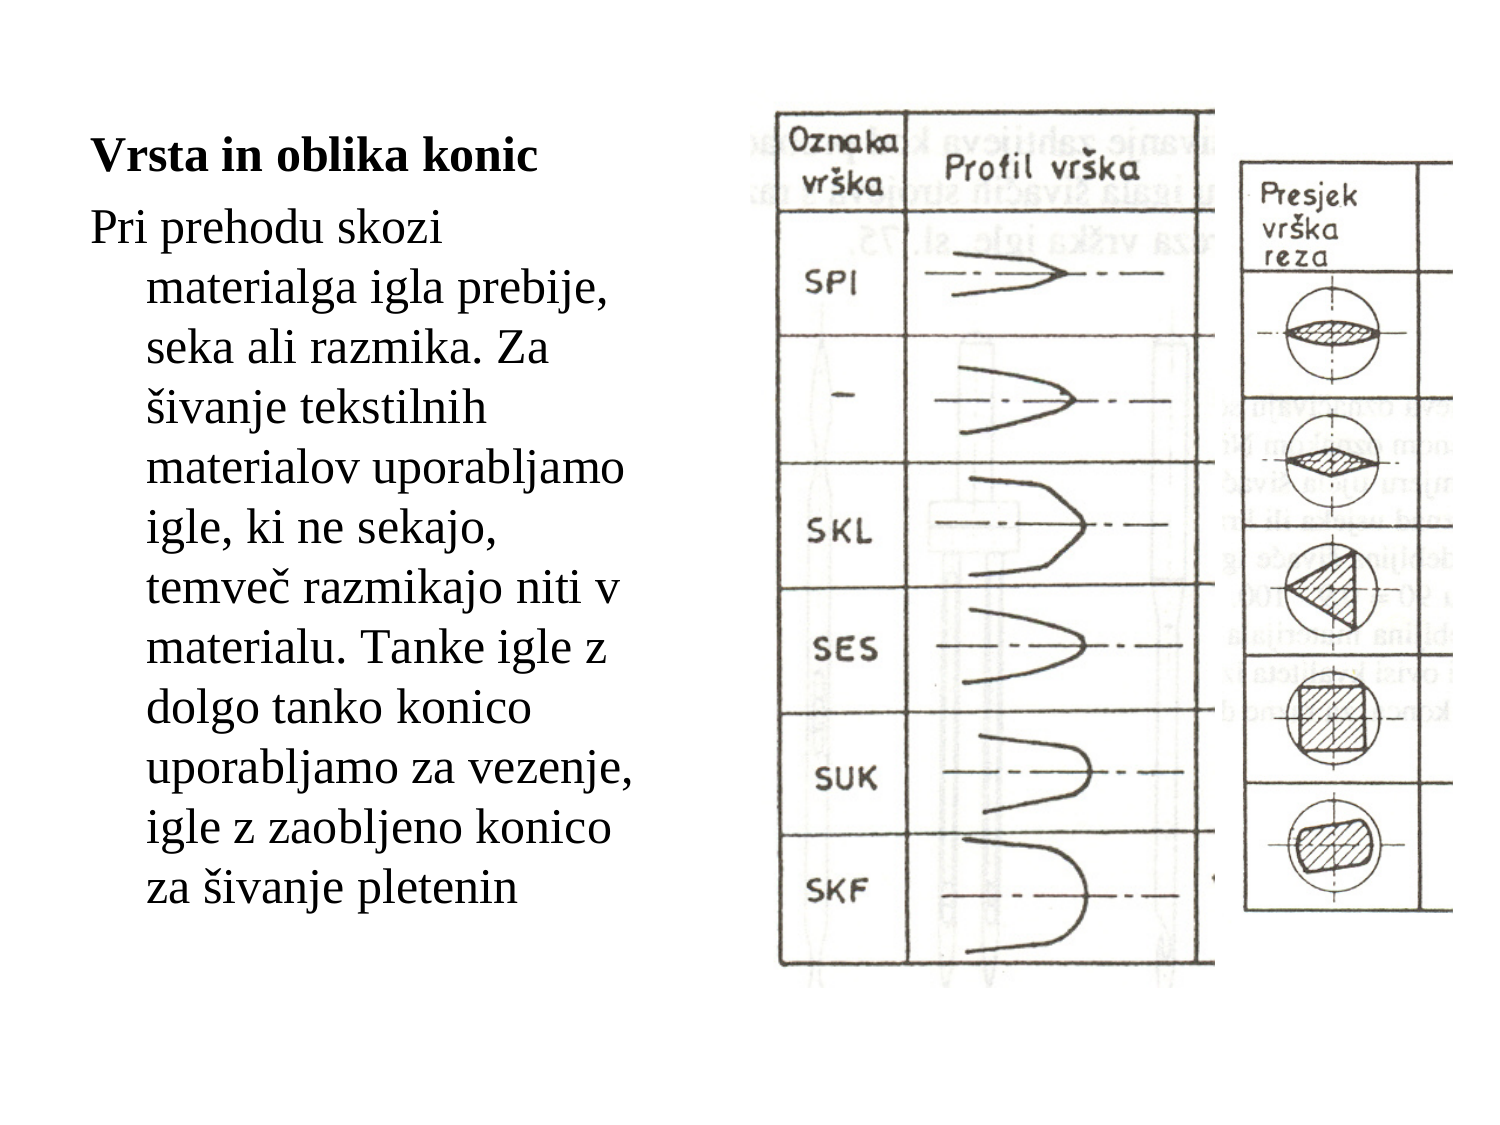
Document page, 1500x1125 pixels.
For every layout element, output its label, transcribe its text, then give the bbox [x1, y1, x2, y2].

picture [1222, 125, 1453, 928]
picture [750, 90, 1215, 988]
list Vrsta in oblika konic Pri prehodu skozi materialga igla prebije, seka ali razmika. Za šivanje tekstilnih materialov uporabljamo igle, ki ne sekajo, temveč razmikajo niti v materialu. Tanke igle z dolgo tanko konico uporabljamo za vezenje, igle z zaobljeno konico za šivanje pletenin [75, 113, 668, 1059]
